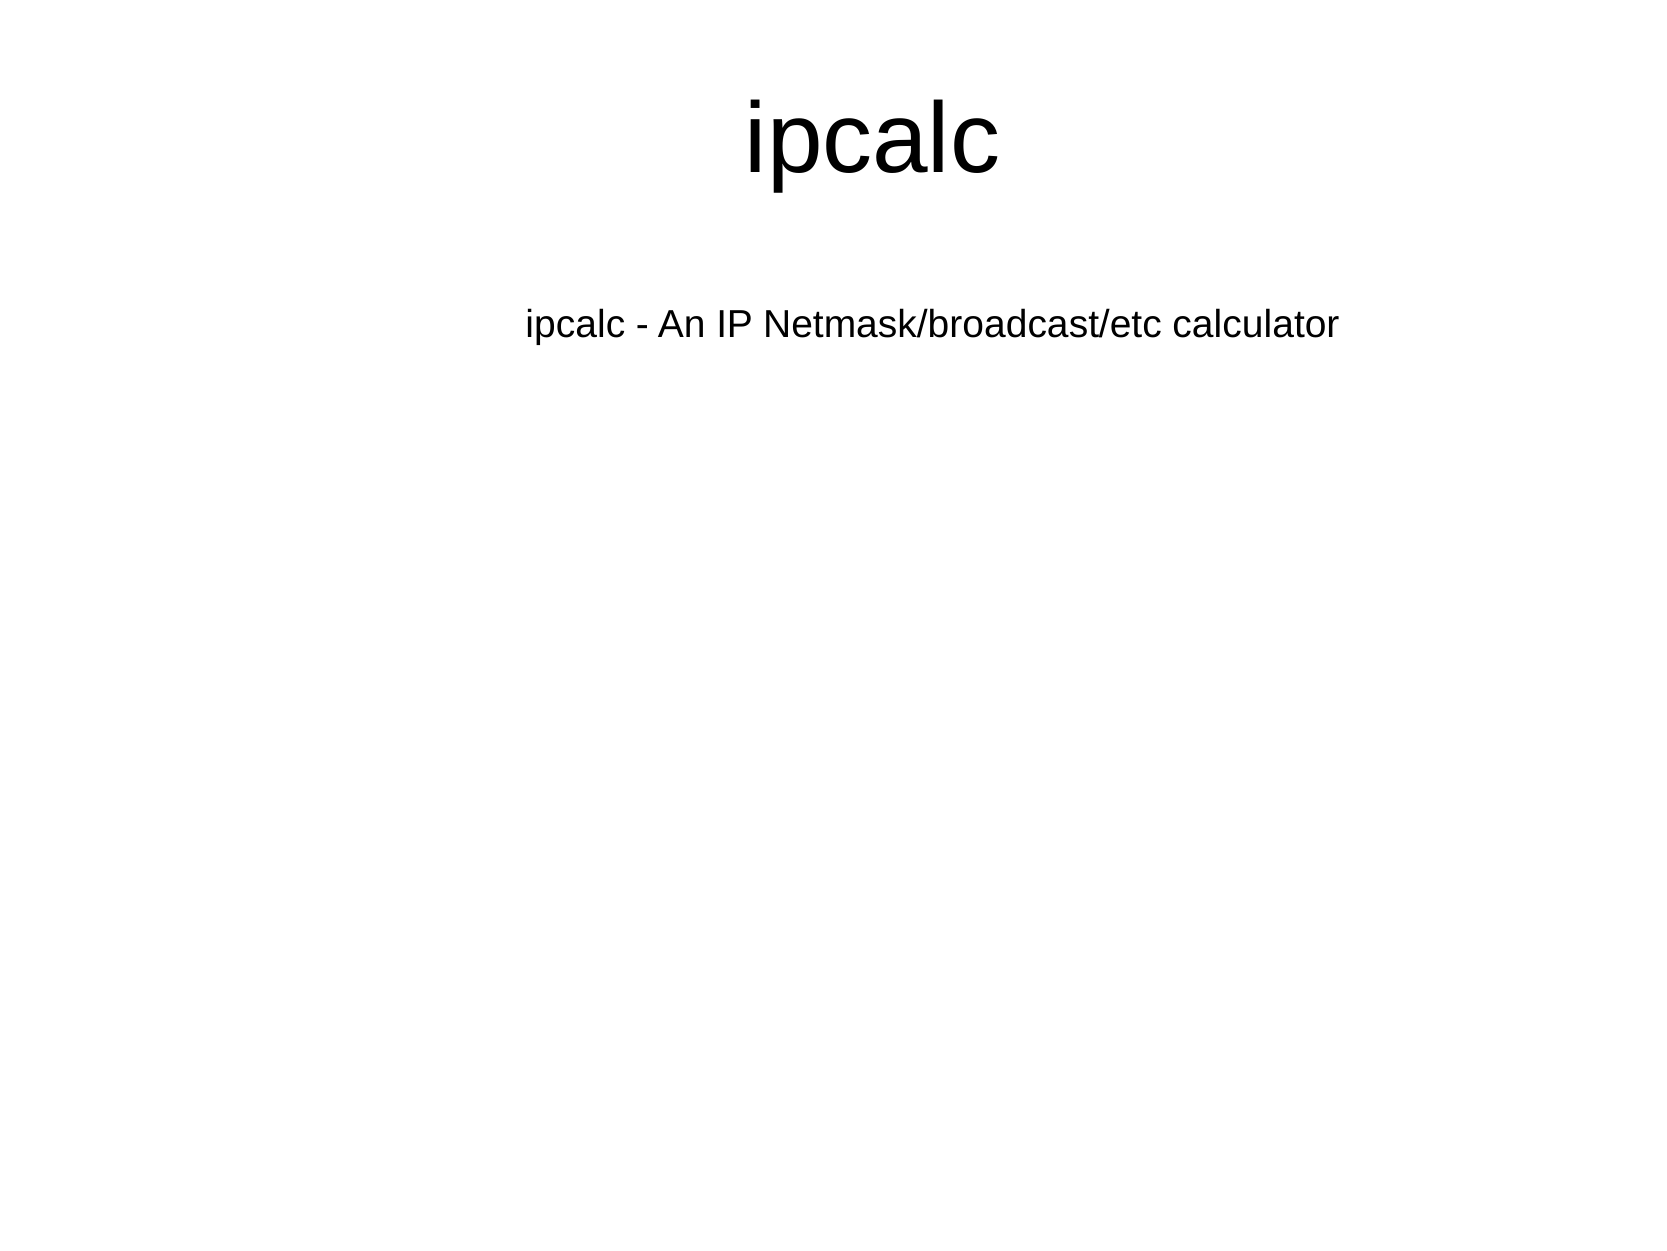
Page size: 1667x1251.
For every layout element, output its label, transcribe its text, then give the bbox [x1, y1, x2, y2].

subtitle ipcalc - An IP Netmask/broadcast/etc calculator [350, 292, 1516, 1084]
title ipcalc [183, 66, 1563, 279]
